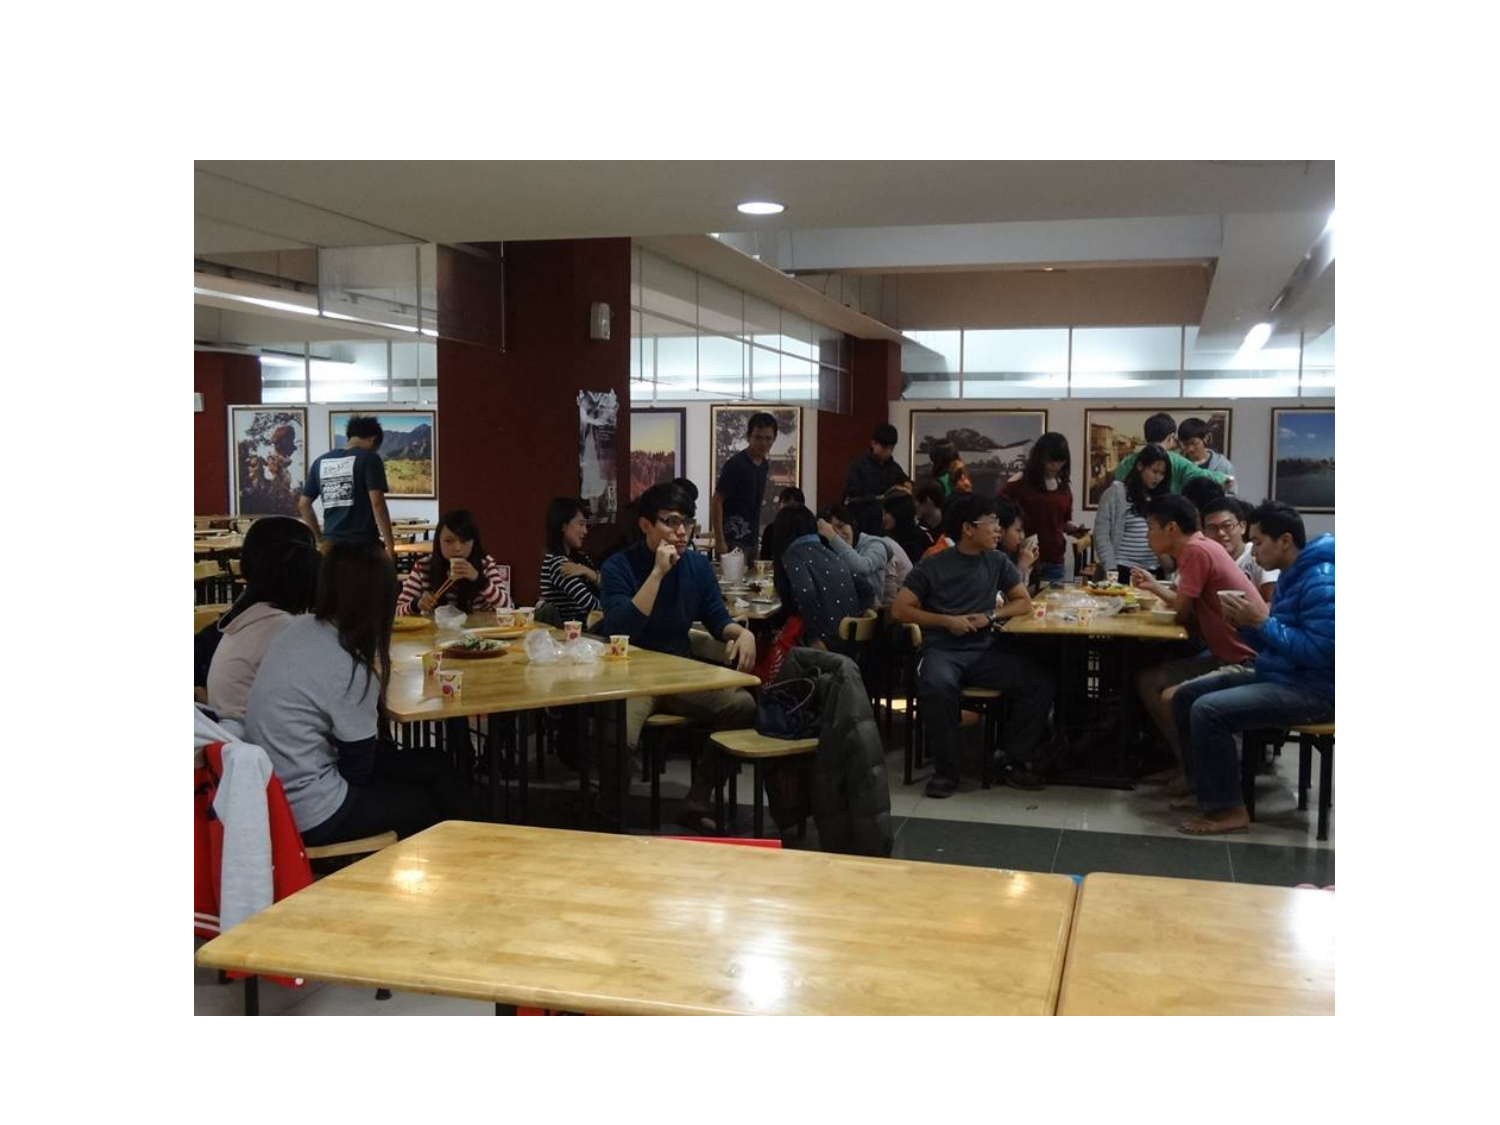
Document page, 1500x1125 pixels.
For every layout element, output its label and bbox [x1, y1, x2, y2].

picture [194, 160, 1335, 1016]
